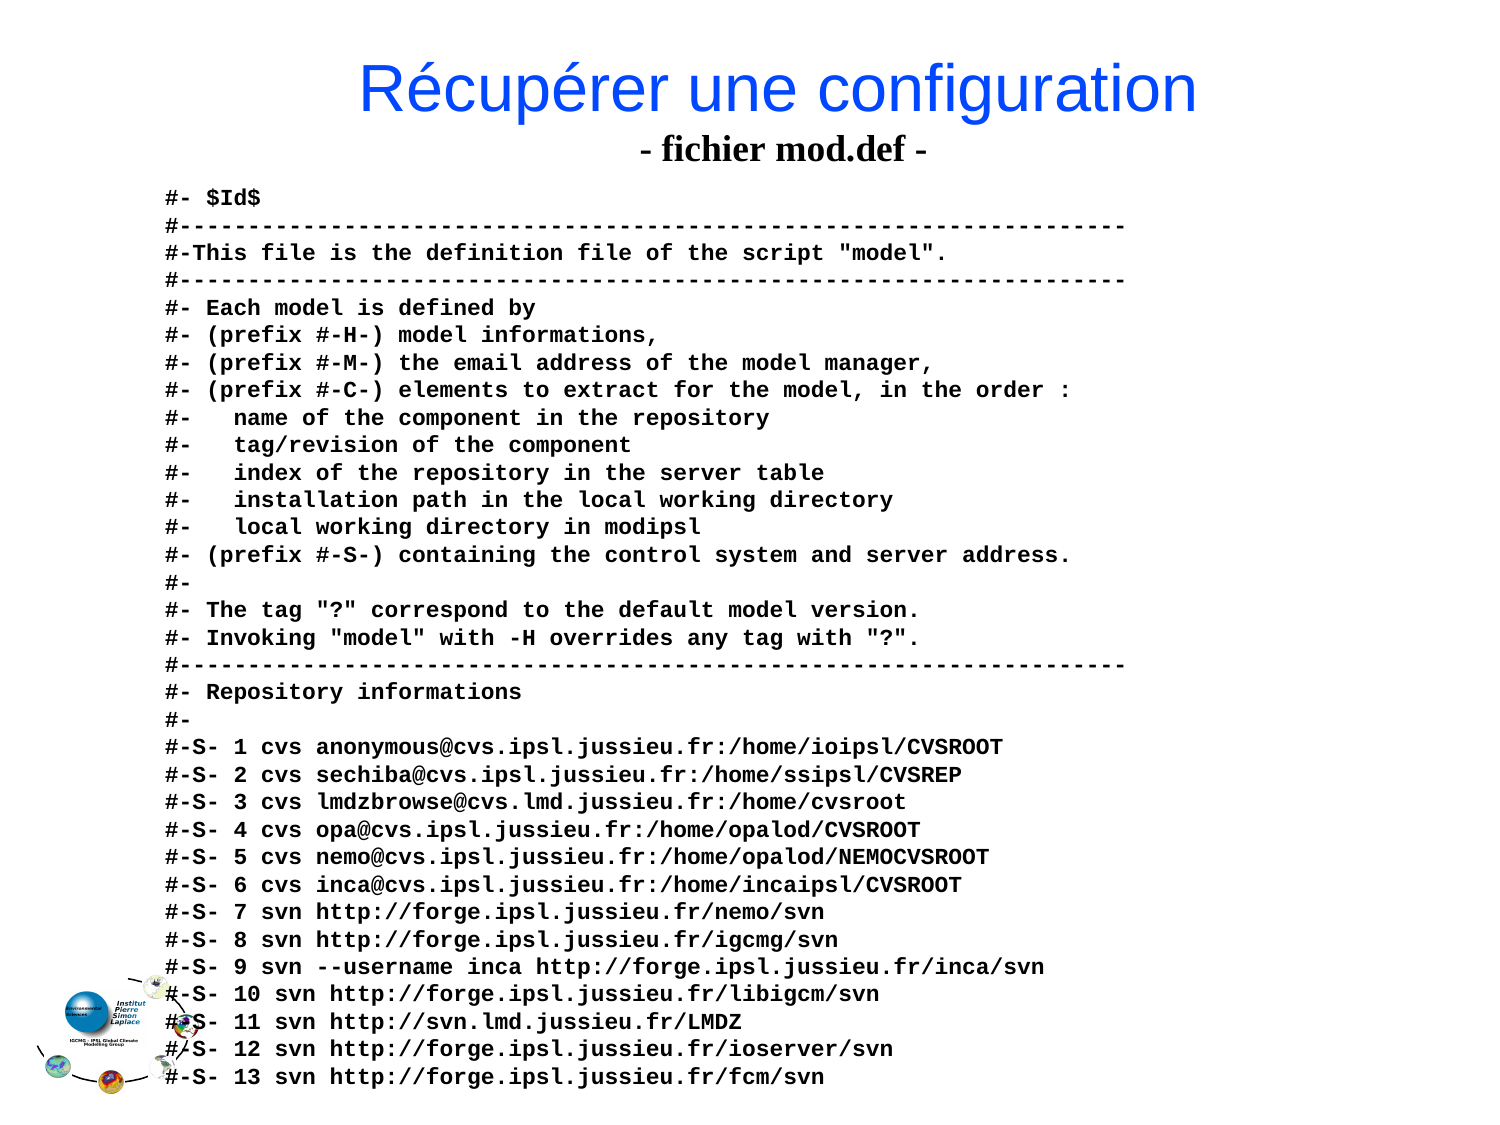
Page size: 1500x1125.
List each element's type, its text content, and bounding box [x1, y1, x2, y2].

text_box #- $Id$ #--------------------------------------------------------------------- #-This file is the definition file of the script "model". #--------------------------------------------------------------------- #- Each model is defined by #- (prefix #-H-) model informations, #- (prefix #-M-) the email address of the model manager, #- (prefix #-C-) elements to extract for the model, in the order : #- name of the component in the repository #- tag/revision of the component #- index of the repository in the server table #- installation path in the local working directory #- local working directory in modipsl #- (prefix #-S-) containing the control system and server address. #- #- The tag "?" correspond to the default model version. #- Invoking "model" with -H overrides any tag with "?". #--------------------------------------------------------------------- #- Repository informations #- #-S- 1 cvs anonymous@cvs.ipsl.jussieu.fr:/home/ioipsl/CVSROOT #-S- 2 cvs sechiba@cvs.ipsl.jussieu.fr:/home/ssipsl/CVSREP #-S- 3 cvs lmdzbrowse@cvs.lmd.jussieu.fr:/home/cvsroot #-S- 4 cvs opa@cvs.ipsl.jussieu.fr:/home/opalod/CVSROOT #-S- 5 cvs nemo@cvs.ipsl.jussieu.fr:/home/opalod/NEMOCVSROOT #-S- 6 cvs inca@cvs.ipsl.jussieu.fr:/home/incaipsl/CVSROOT #-S- 7 svn http://forge.ipsl.jussieu.fr/nemo/svn #-S- 8 svn http://forge.ipsl.jussieu.fr/igcmg/svn #-S- 9 svn --username inca http://forge.ipsl.jussieu.fr/inca/svn #-S- 10 svn http://forge.ipsl.jussieu.fr/libigcm/svn #-S- 11 svn http://svn.lmd.jussieu.fr/LMDZ #-S- 12 svn http://forge.ipsl.jussieu.fr/ioserver/svn #-S- 13 svn http://forge.ipsl.jussieu.fr/fcm/svn [0, 174, 1500, 1097]
text_box Récupérer une configuration - fichier mod.def - [134, 42, 1424, 179]
